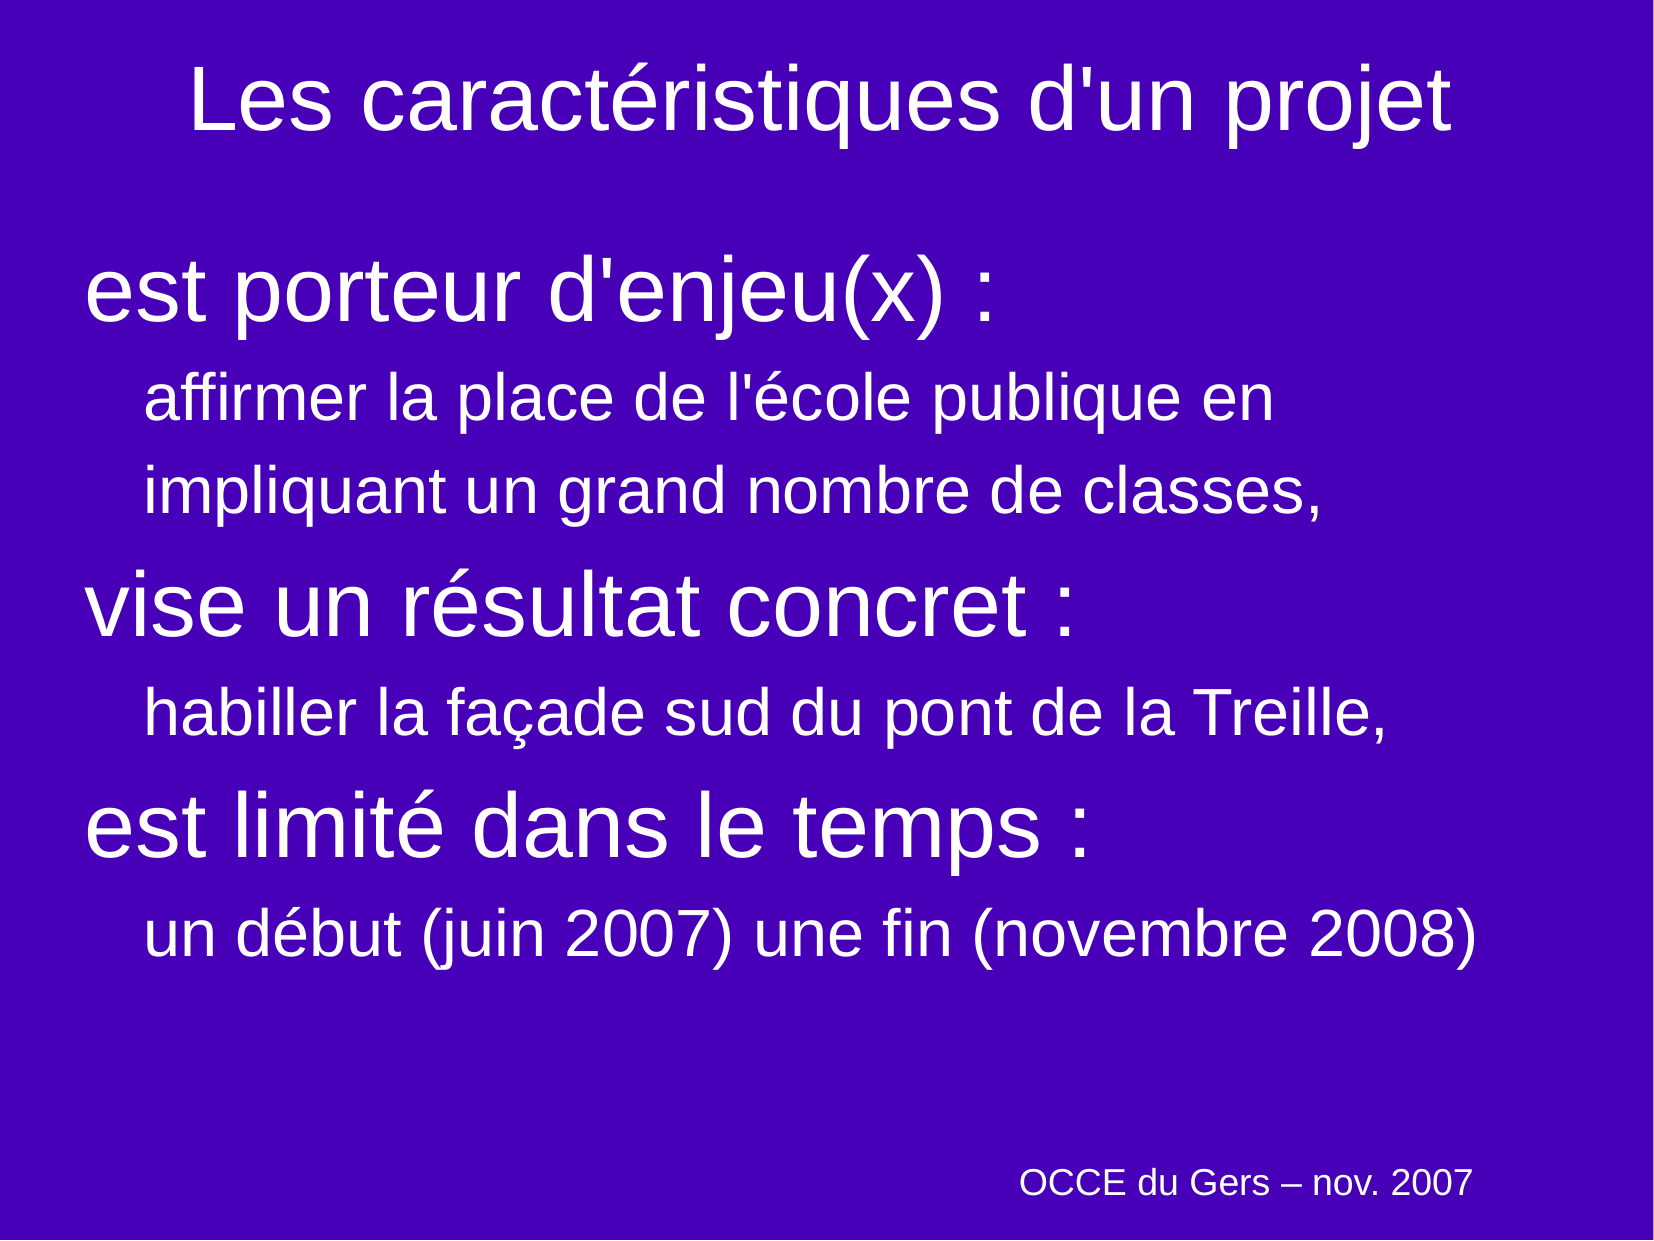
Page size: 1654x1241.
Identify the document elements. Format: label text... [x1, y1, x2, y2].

text_box OCCE du Gers – nov. 2007 [1003, 1153, 1625, 1211]
subtitle est porteur d'enjeu(x) : affirmer la place de l'école publique en impliquant un grand nombre de classes, vise un résultat concret : habiller la façade sud du pont de la Treille, est limité dans le temps : un début (juin 2007) une fin (novembre 2008) [84, 212, 1573, 990]
title Les caractéristiques d'un projet [76, 14, 1565, 184]
